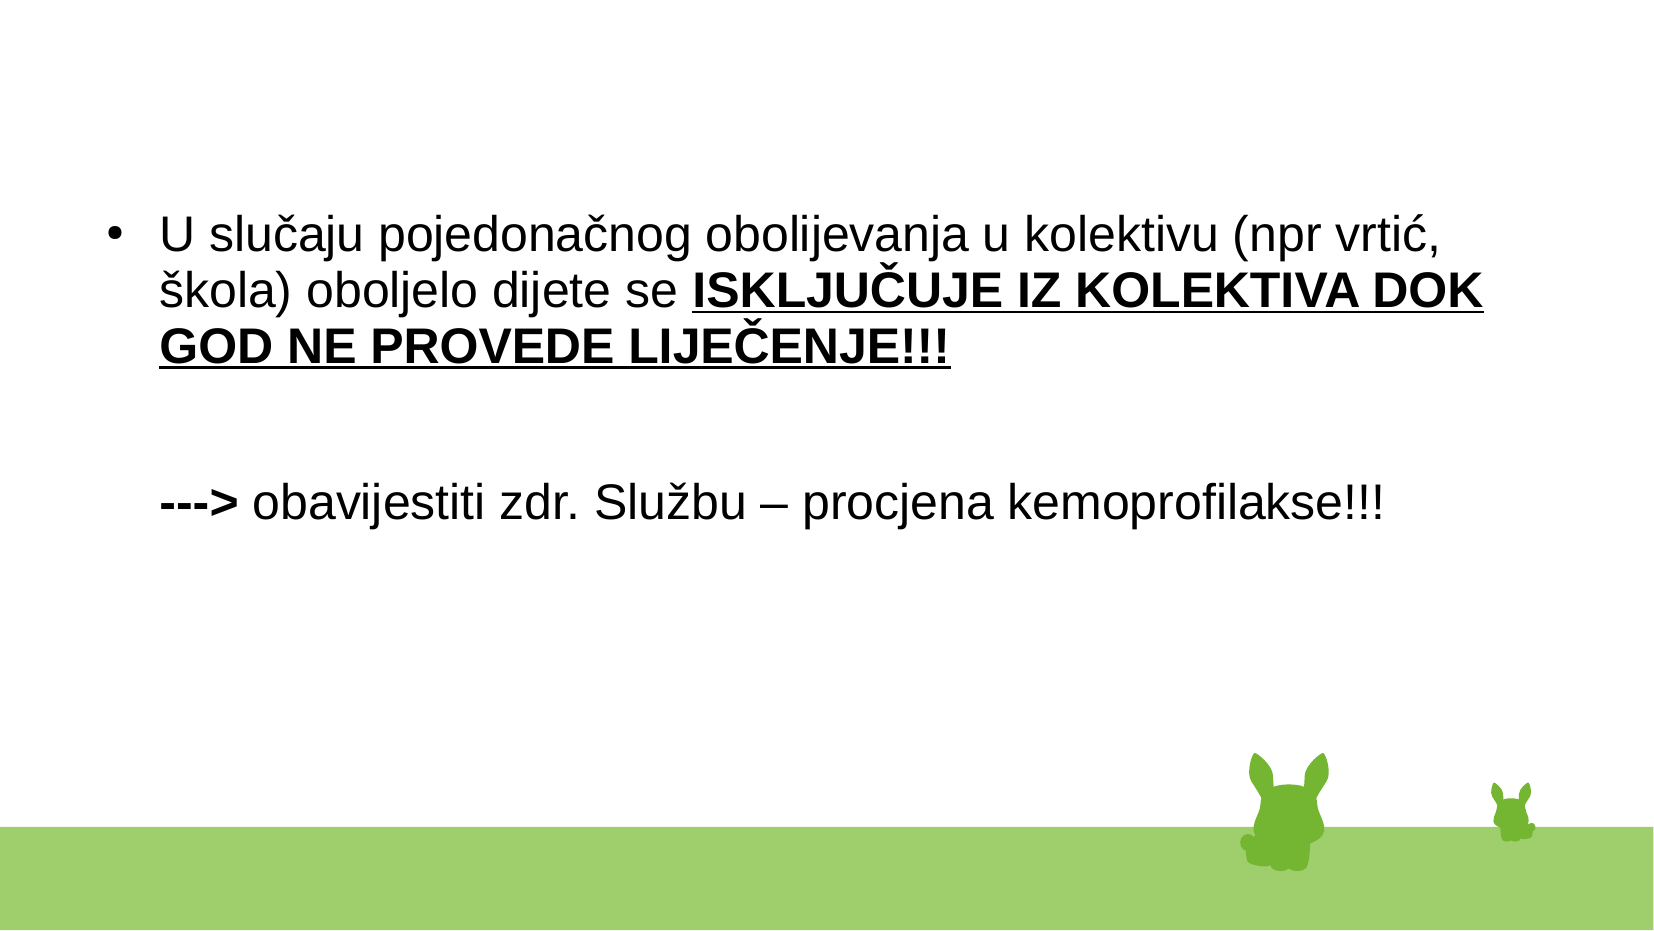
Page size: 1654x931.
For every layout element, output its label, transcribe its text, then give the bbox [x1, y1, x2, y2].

list U slučaju pojedonačnog obolijevanja u kolektivu (npr vrtić, škola) oboljelo dijete se ISKLJUČUJE IZ KOLEKTIVA DOK GOD NE PROVEDE LIJEČENJE!!! ---> obavijestiti zdr. Službu – procjena kemoprofilakse!!! [88, 206, 1565, 739]
